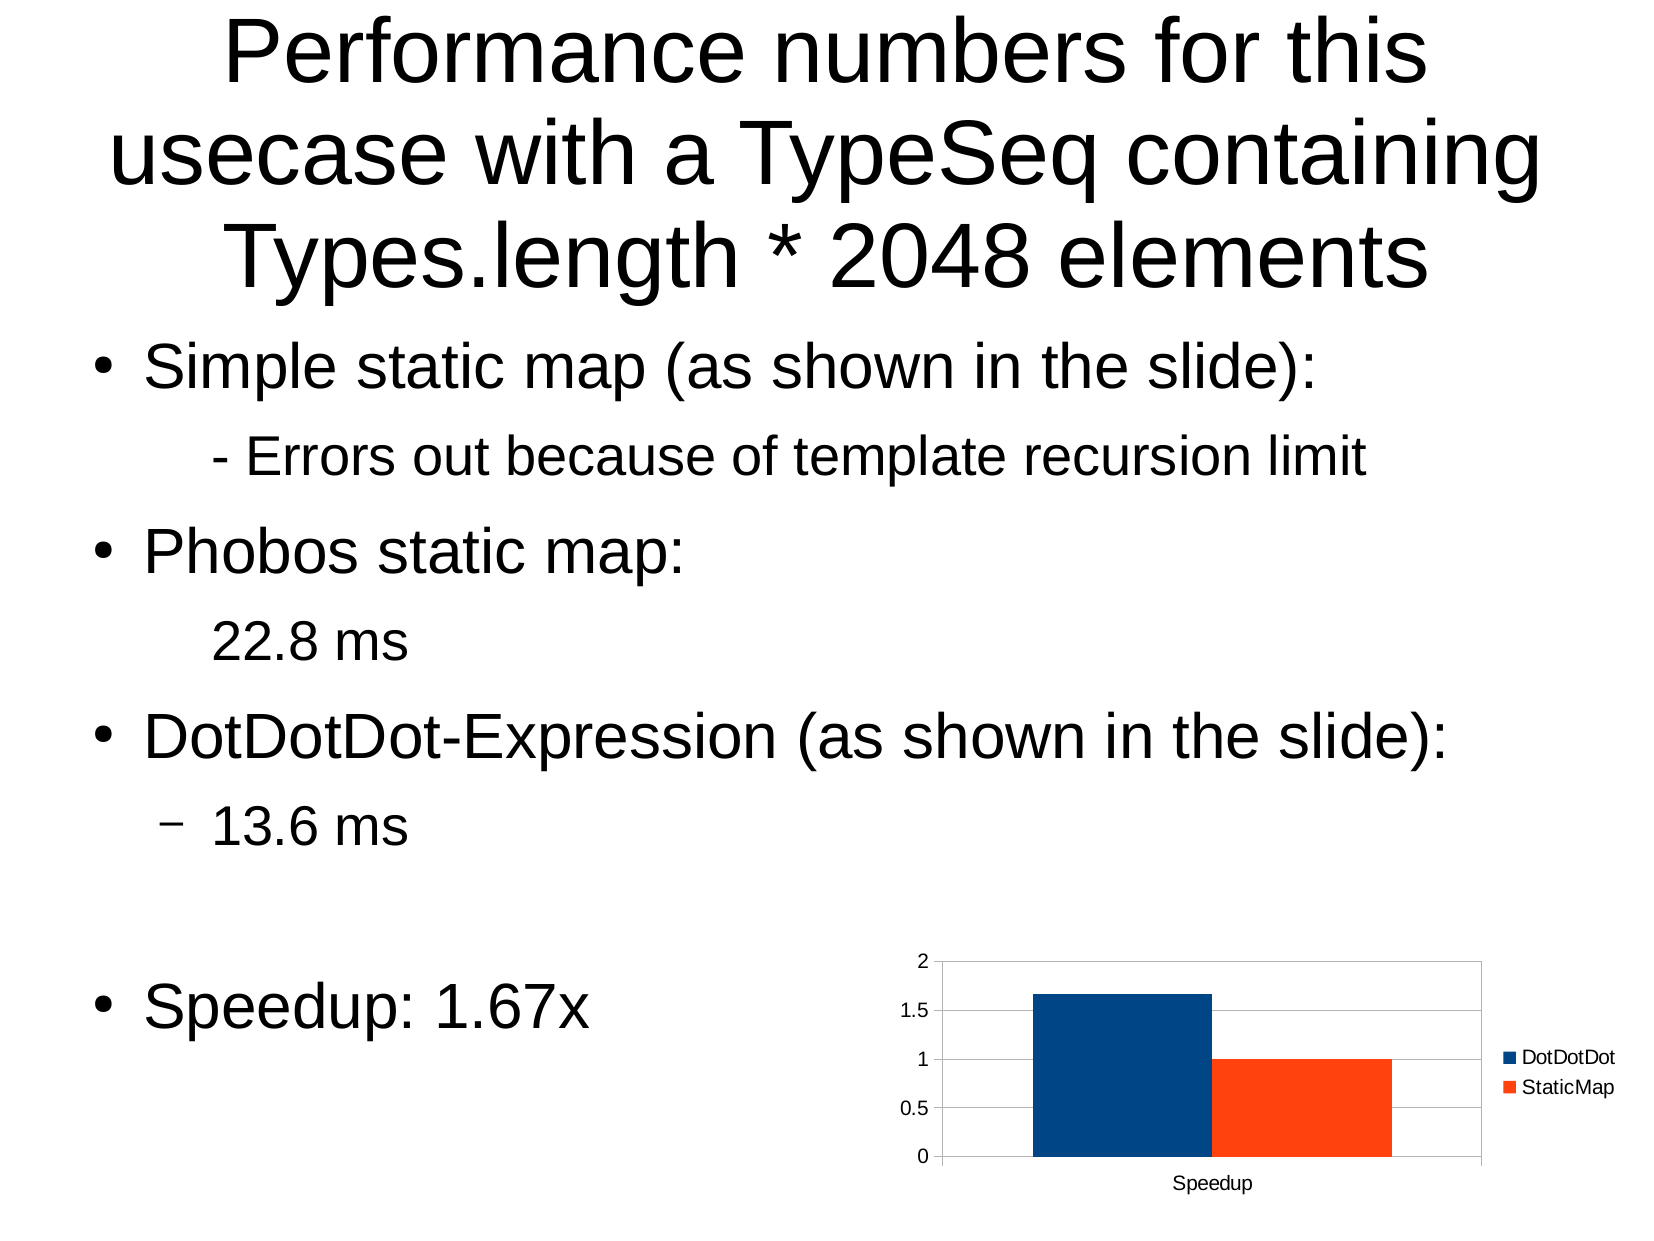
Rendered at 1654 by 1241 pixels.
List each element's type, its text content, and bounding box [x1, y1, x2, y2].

title Performance numbers for this usecase with a TypeSeq containing Types.length * 2048 elements [82, 0, 1571, 307]
chart [885, 945, 1636, 1201]
list Simple static map (as shown in the slide): - Errors out because of template recursion limit Phobos static map: 22.8 ms DotDotDot-Expression (as shown in the slide): 13.6 ms Speedup: 1.67x [75, 330, 1564, 1051]
